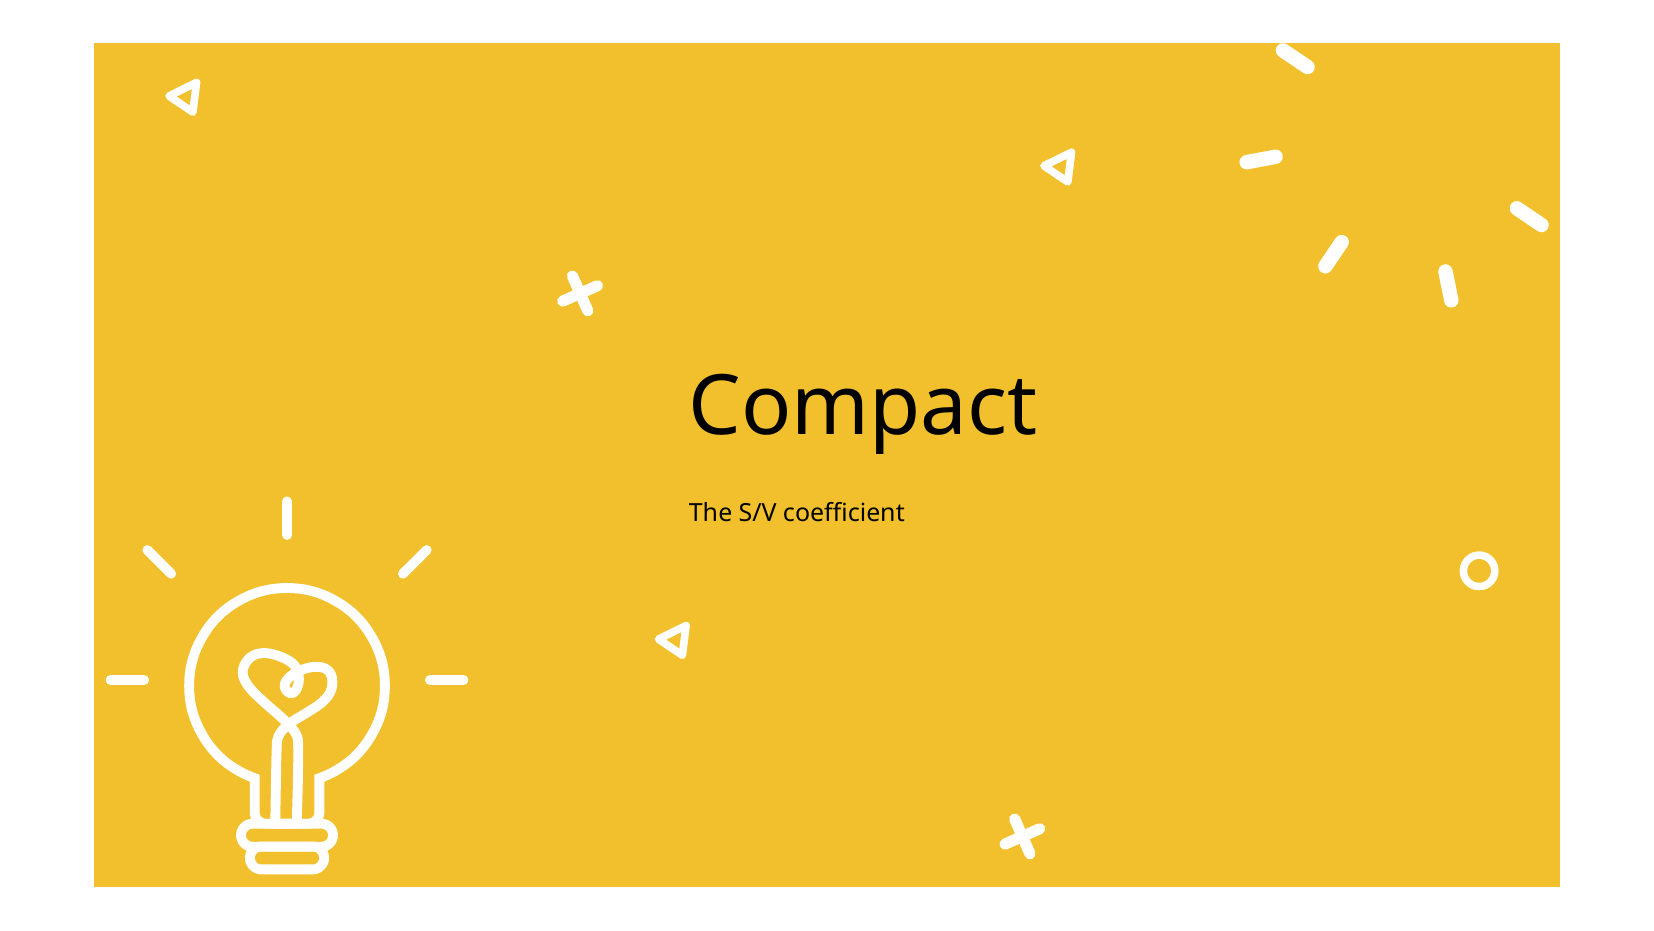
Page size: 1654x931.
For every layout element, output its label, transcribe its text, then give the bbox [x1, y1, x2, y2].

text_box The S/V coefficient [688, 460, 1349, 564]
title Compact [688, 345, 1409, 459]
